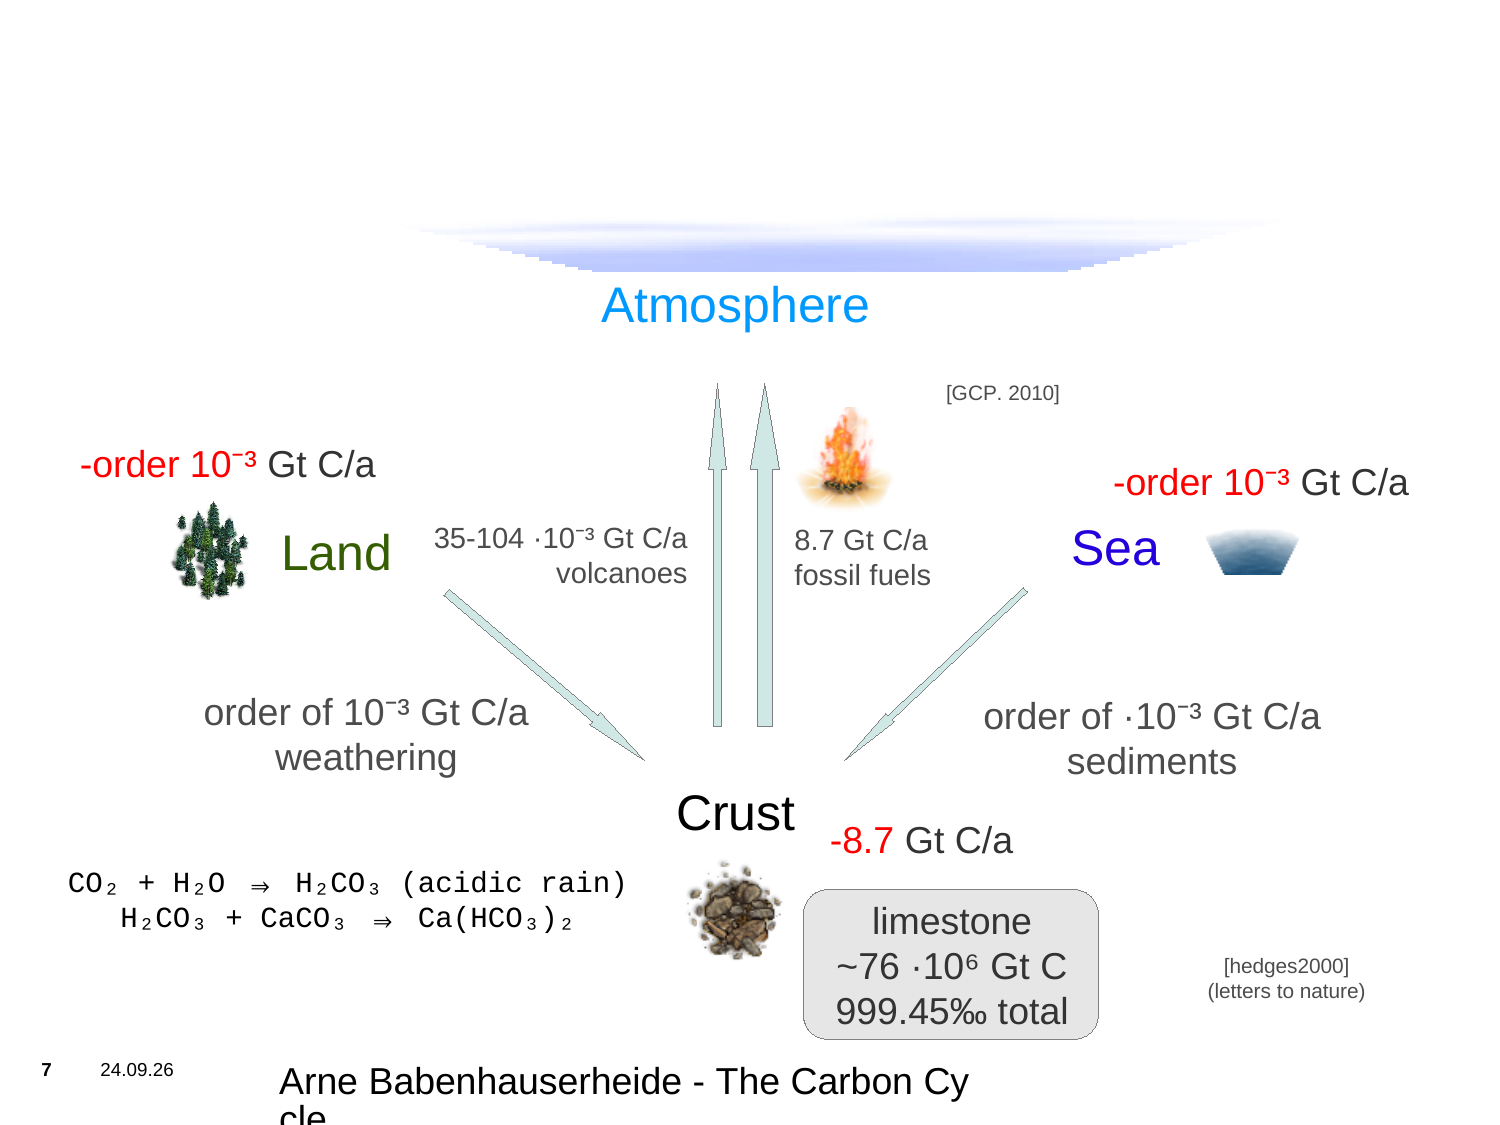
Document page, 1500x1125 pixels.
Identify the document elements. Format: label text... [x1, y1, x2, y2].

text_box order of 10⁻³ Gt C/a weathering [188, 680, 549, 786]
text_box [443, 589, 645, 761]
text_box [GCP. 2010] [931, 372, 1075, 420]
text_box 8.7 Gt C/a fossil fuels [779, 513, 947, 599]
text_box [844, 587, 1028, 761]
text_box Sea [1045, 507, 1188, 583]
text_box [708, 383, 727, 727]
text_box order of ·10⁻³ Gt C/a sediments [968, 685, 1339, 790]
text_box Land [272, 513, 408, 588]
text_box Crust [566, 772, 905, 848]
text_box -order 10⁻³ Gt C/a [1098, 450, 1430, 511]
text_box [1084, 891, 1099, 1037]
text_box 35-104 ·10⁻³ Gt C/a volcanoes [418, 511, 706, 597]
picture [153, 493, 272, 609]
text_box [750, 383, 780, 727]
picture [678, 856, 792, 969]
text_box limestone ~76 ·10⁶ Gt C 999.45‰ total [820, 889, 1084, 1040]
picture [788, 407, 902, 520]
picture [1196, 511, 1310, 575]
text_box CO₂ + H₂O ⇒ H₂CO₃ (acidic rain) H₂CO₃ + CaCO₃ ⇒ Ca(HCO₃)₂ [53, 856, 626, 942]
text_box Atmosphere [566, 272, 905, 340]
text_box [hedges2000] (letters to nature) [1192, 944, 1381, 1010]
text_box -8.7 Gt C/a [815, 808, 1029, 869]
text_box -order 10⁻³ Gt C/a [65, 432, 396, 493]
picture [354, 159, 1306, 272]
text_box [803, 890, 820, 1038]
